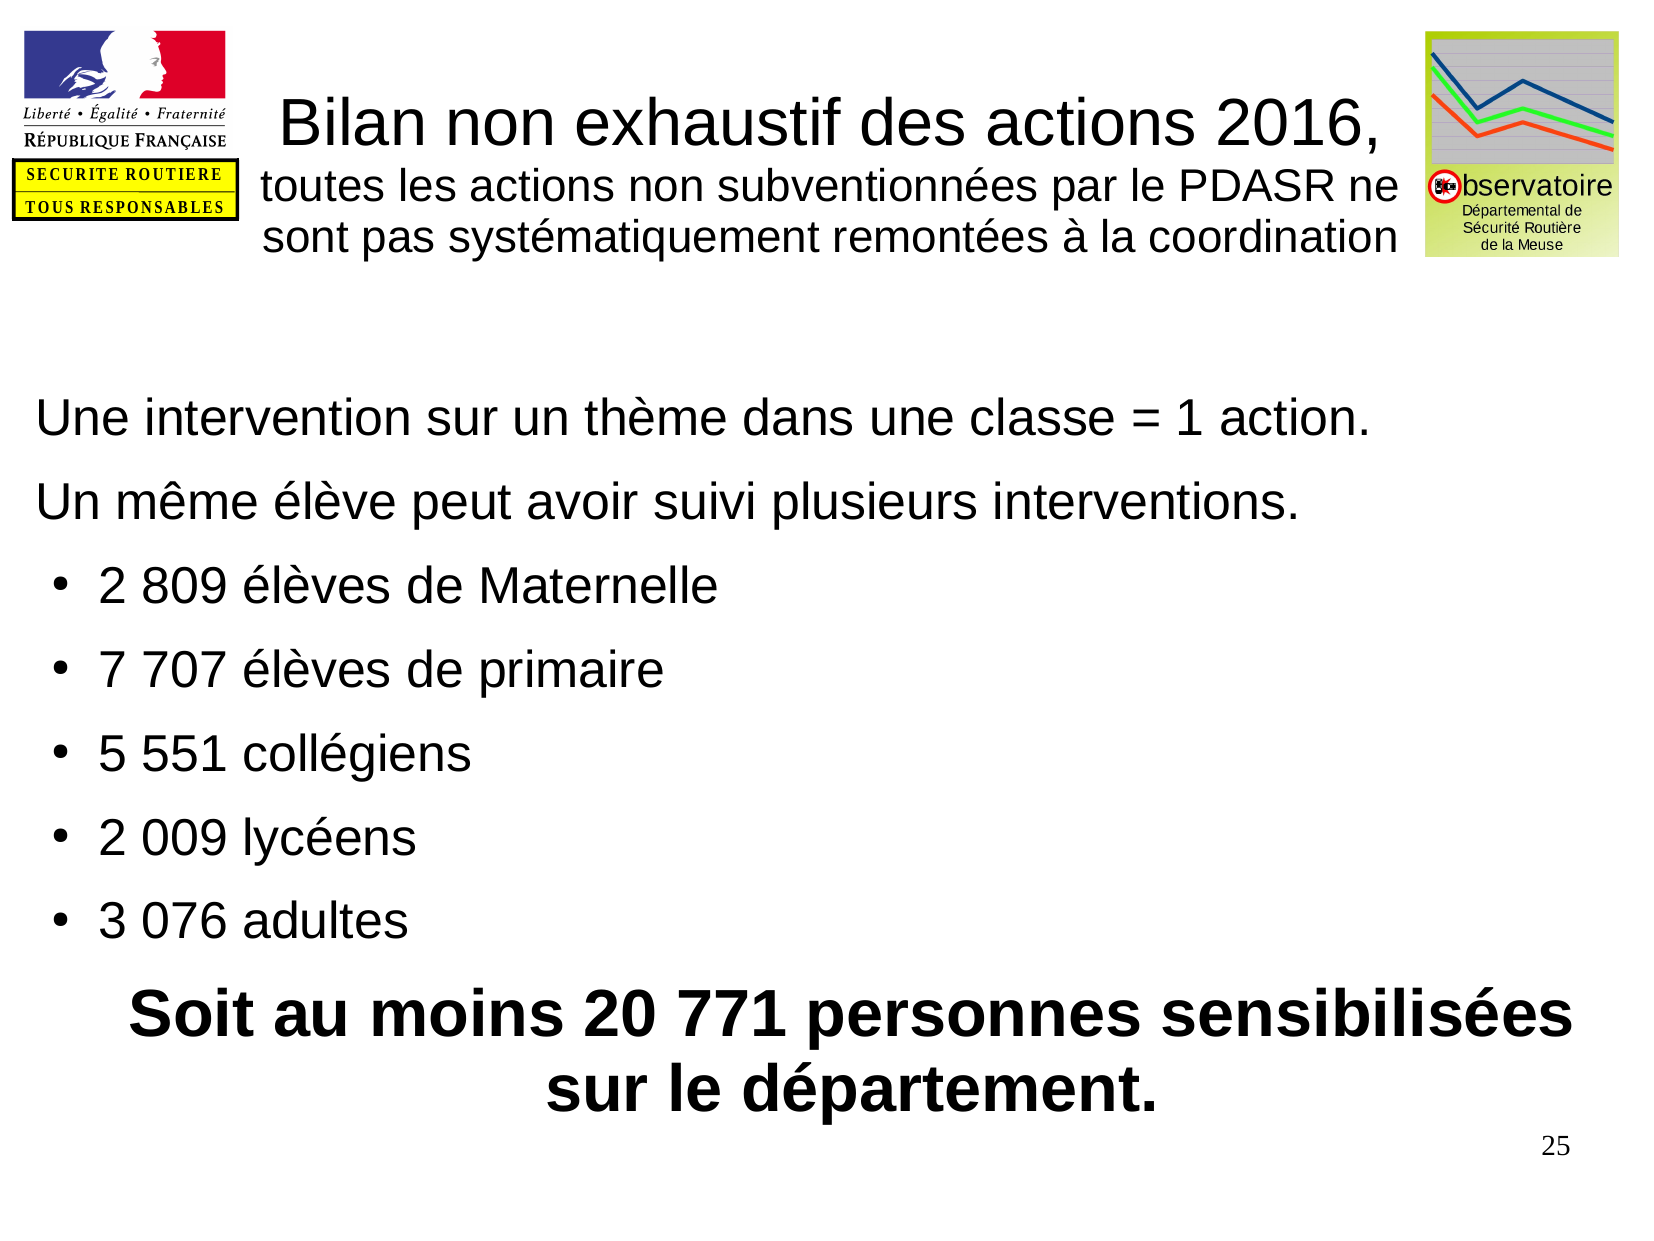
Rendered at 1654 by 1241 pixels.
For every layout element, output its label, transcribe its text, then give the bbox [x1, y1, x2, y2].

picture [1425, 31, 1619, 257]
list Une intervention sur un thème dans une classe = 1 action. Un même élève peut avoir suivi plusieurs interventions. 2 809 élèves de Maternelle 7 707 élèves de primaire 5 551 collégiens 2 009 lycéens 3 076 adultes Soit au moins 20 771 personnes sensibilisées sur le département. [35, 388, 1607, 1134]
title Bilan non exhaustif des actions 2016, toutes les actions non subventionnées par le PDASR ne sont pas systématiquement remontées à la coordination [236, 52, 1426, 296]
picture [11, 26, 240, 225]
